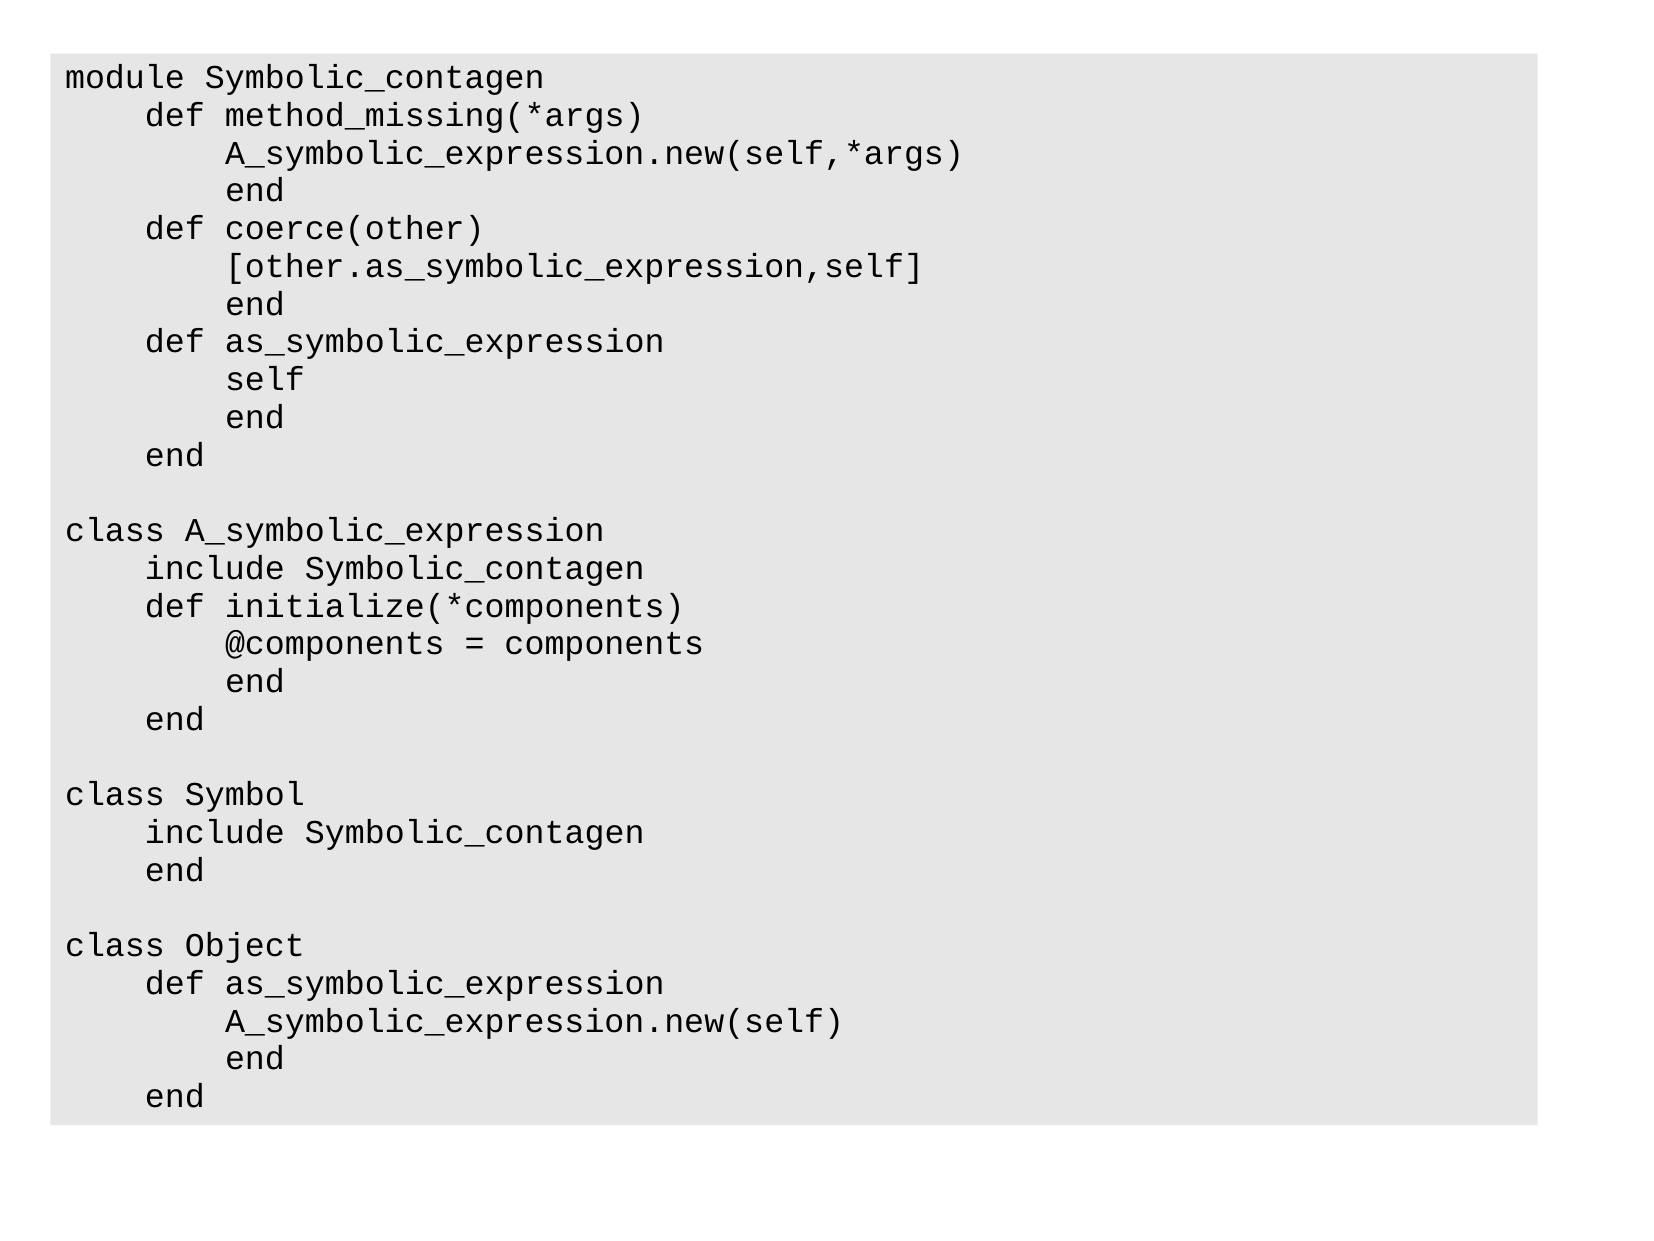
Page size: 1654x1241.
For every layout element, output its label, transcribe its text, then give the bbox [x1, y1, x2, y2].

text_box module Symbolic_contagen def method_missing(*args) A_symbolic_expression.new(self,*args) end def coerce(other) [other.as_symbolic_expression,self] end def as_symbolic_expression self end end class A_symbolic_expression include Symbolic_contagen def initialize(*components) @components = components end end class Symbol include Symbolic_contagen end class Object def as_symbolic_expression A_symbolic_expression.new(self) end end [50, 53, 1538, 1126]
